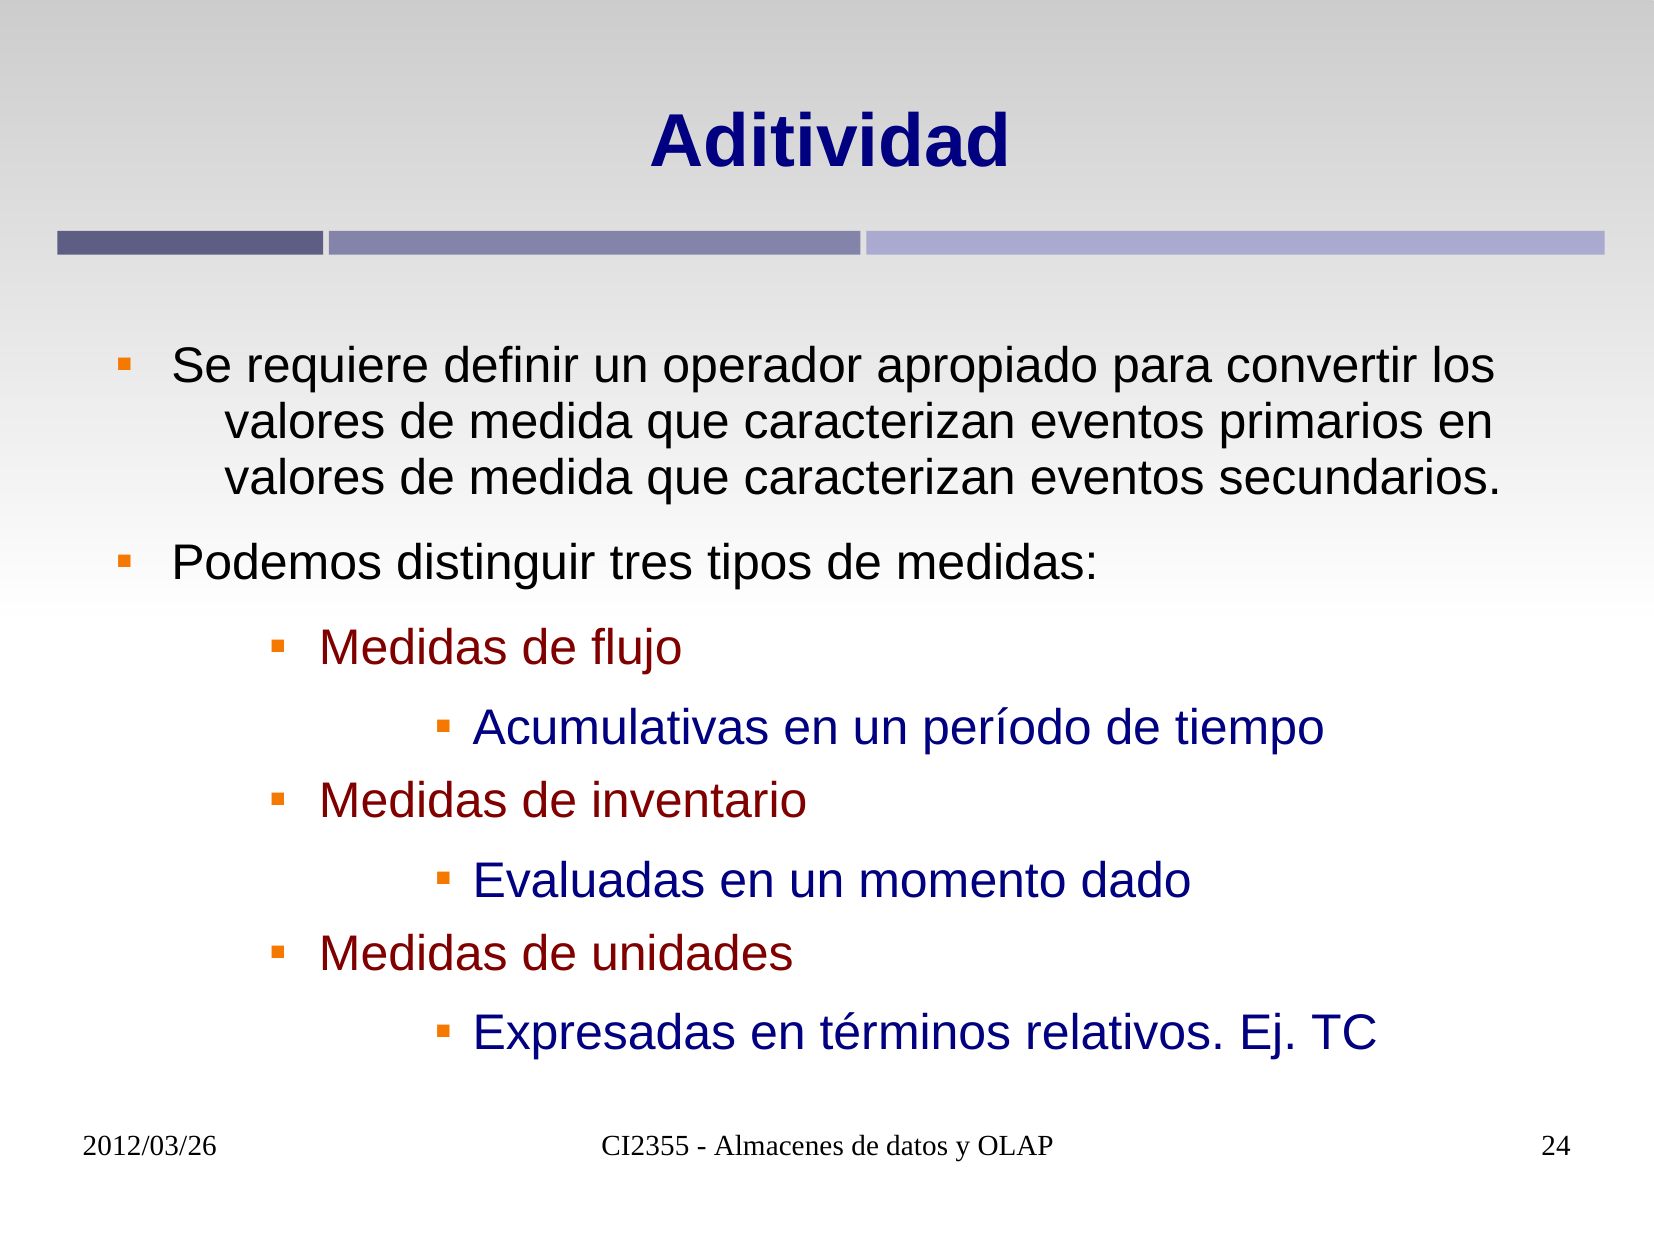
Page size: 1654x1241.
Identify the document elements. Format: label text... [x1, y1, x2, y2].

title Aditividad [86, 55, 1576, 226]
list Se requiere definir un operador apropiado para convertir los valores de medida que caracterizan eventos primarios en valores de medida que caracterizan eventos secundarios. Podemos distinguir tres tipos de medidas: Medidas de flujo Acumulativas en un período de tiempo Medidas de inventario Evaluadas en un momento dado Medidas de unidades Expresadas en términos relativos. Ej. TC [82, 337, 1571, 1109]
